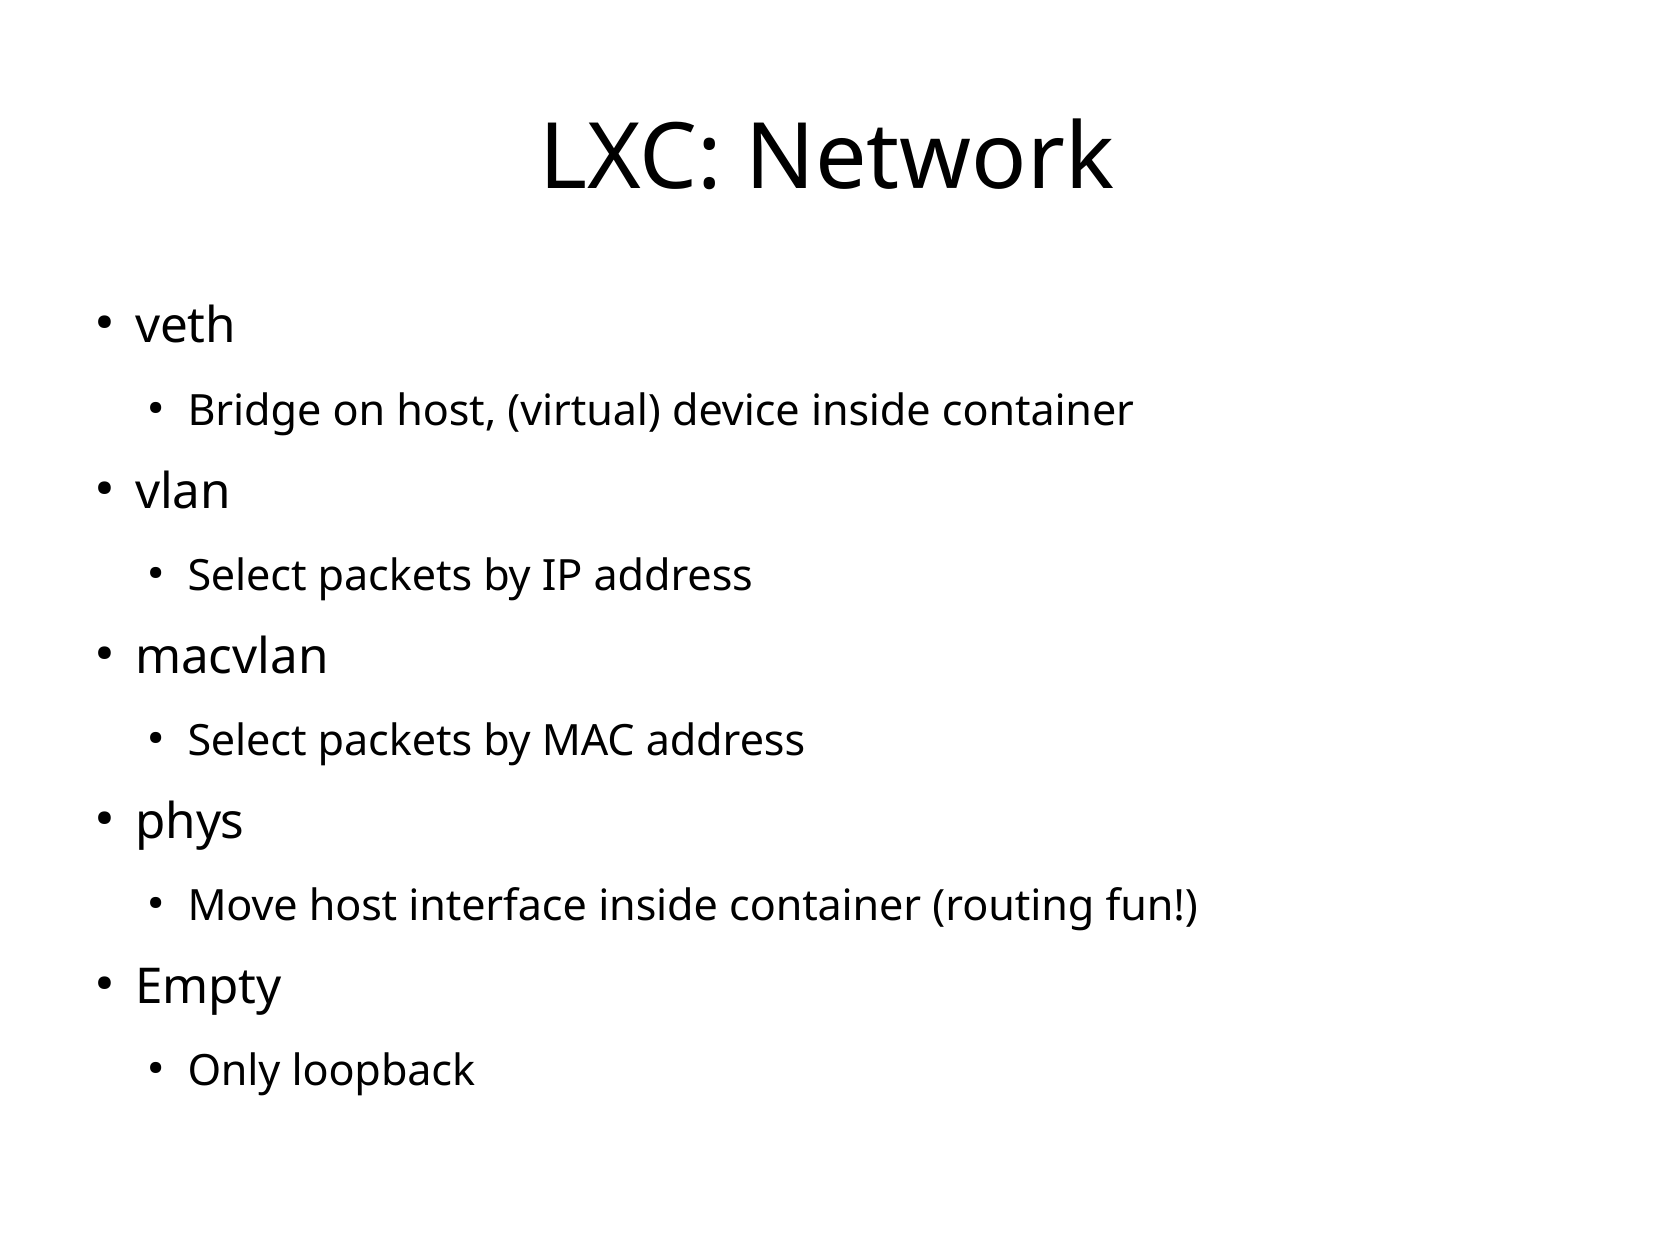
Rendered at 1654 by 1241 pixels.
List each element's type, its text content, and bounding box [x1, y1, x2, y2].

title LXC: Network [82, 49, 1571, 257]
list veth Bridge on host, (virtual) device inside container vlan Select packets by IP address macvlan Select packets by MAC address phys Move host interface inside container (routing fun!) Empty Only loopback [82, 290, 1571, 1109]
